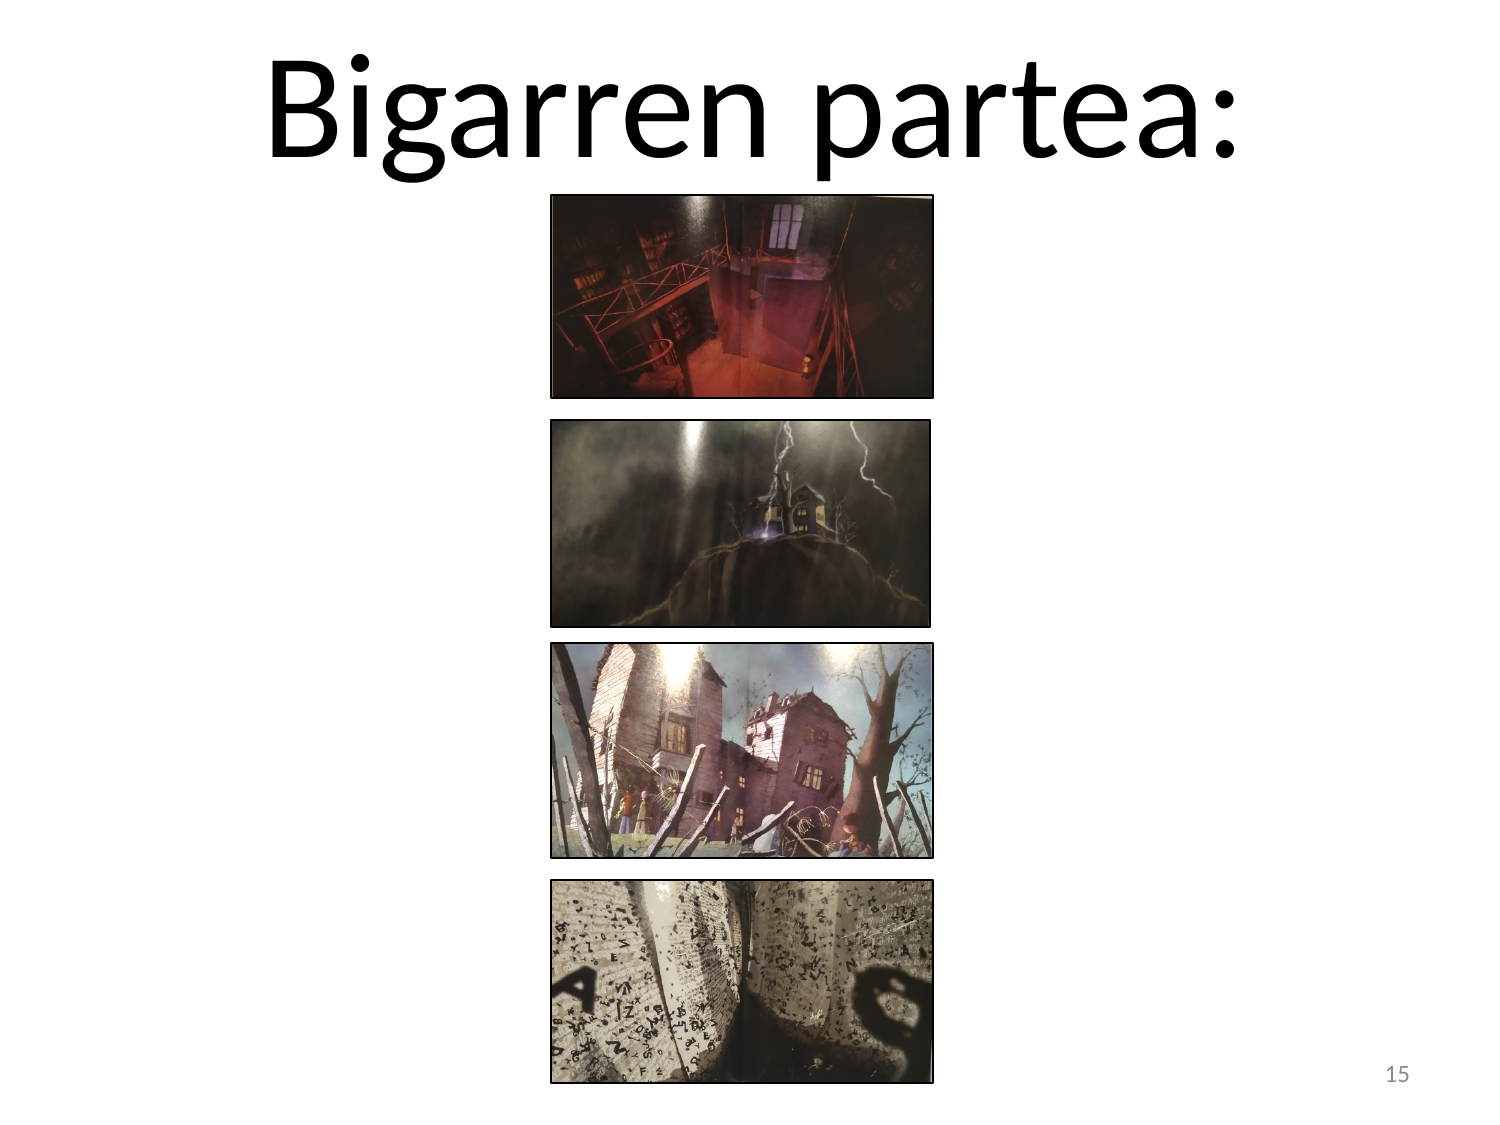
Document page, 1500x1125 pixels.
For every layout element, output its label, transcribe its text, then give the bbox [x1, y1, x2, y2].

picture [552, 643, 932, 857]
picture [552, 881, 933, 1083]
slide_number <numéro> [1074, 1042, 1425, 1103]
picture [552, 196, 932, 398]
picture [552, 420, 930, 627]
text_box Bigarren partea: [247, 0, 1261, 240]
